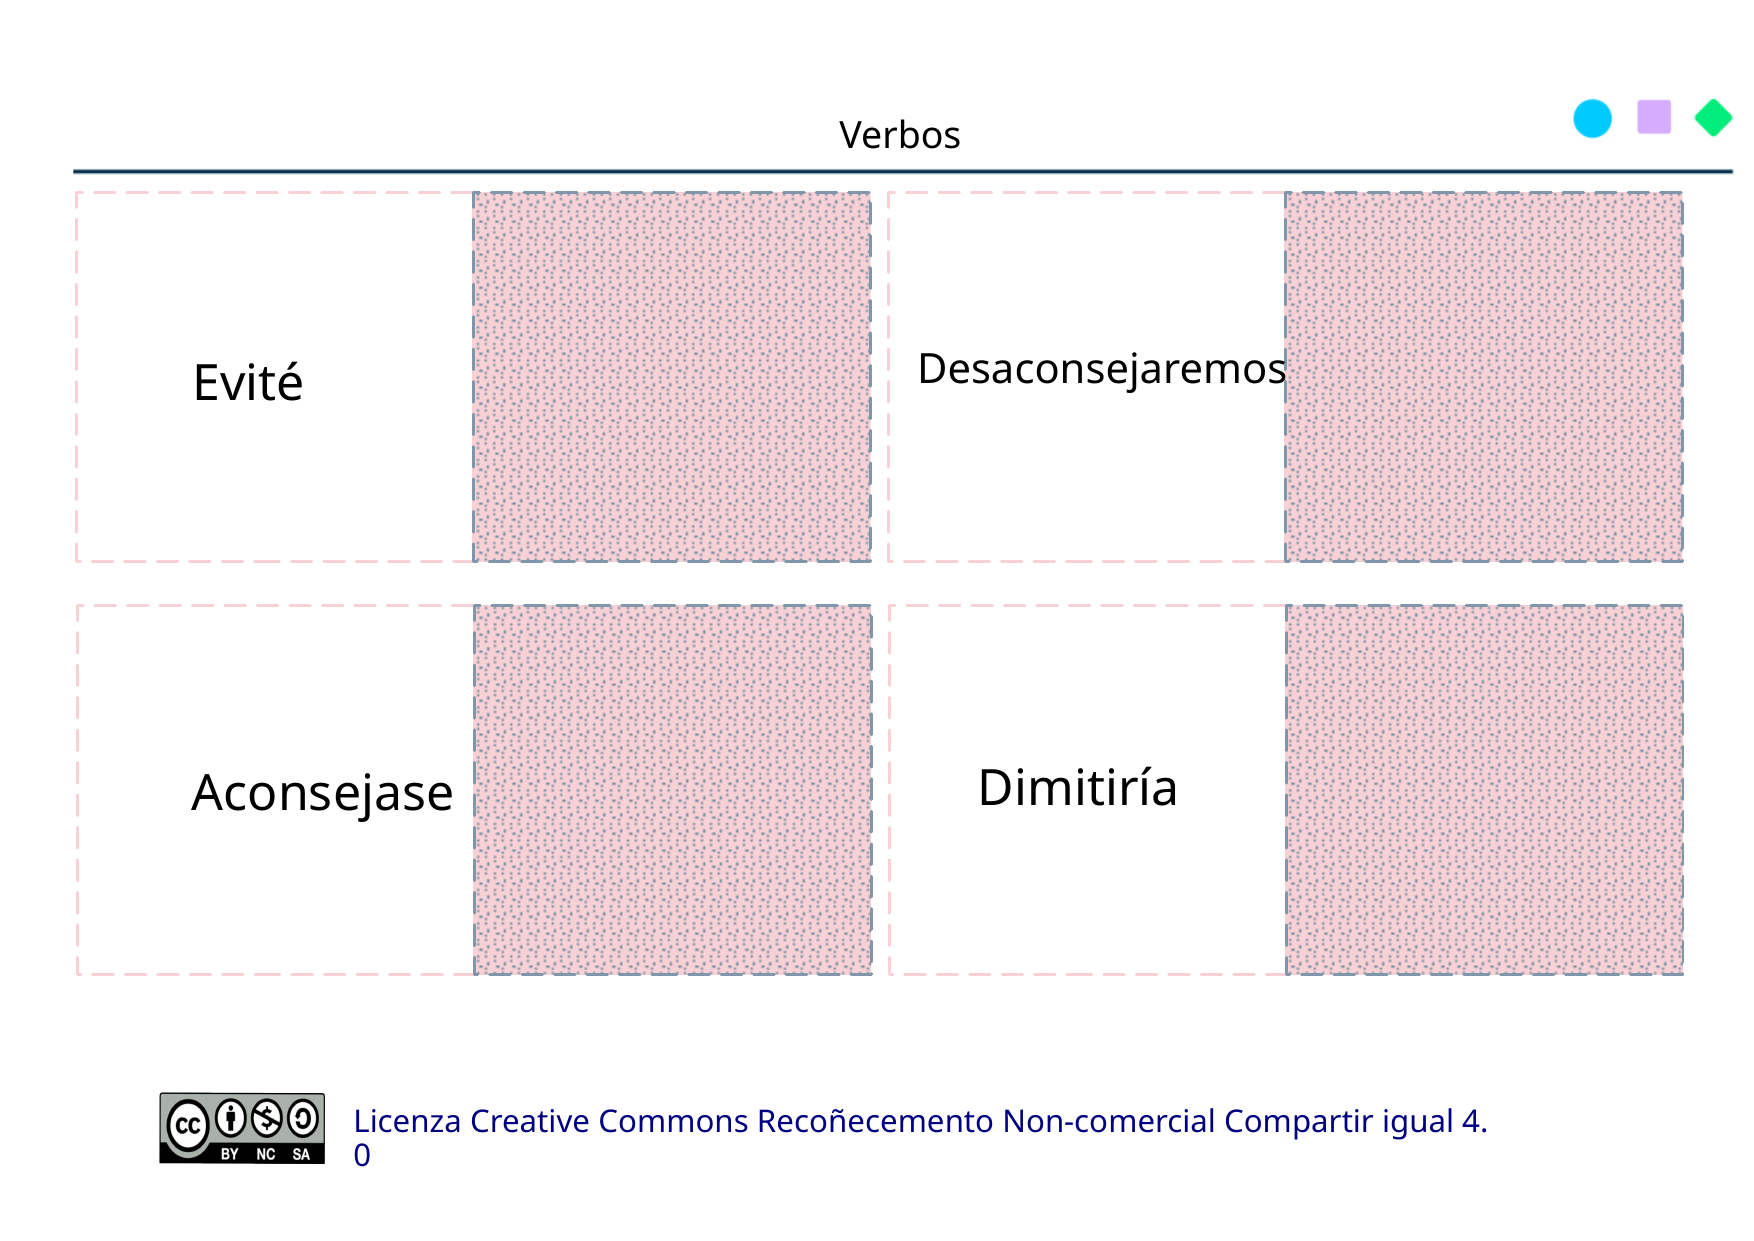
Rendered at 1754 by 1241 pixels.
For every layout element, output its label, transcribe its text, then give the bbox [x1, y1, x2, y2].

text_box [473, 192, 871, 562]
text_box [1285, 192, 1683, 562]
text_box Desaconsejaremos [902, 331, 1280, 414]
text_box Licenza Creative Commons Recoñecemento Non-comercial Compartir igual 4.0 [338, 1072, 1506, 1170]
text_box [1286, 605, 1684, 975]
text_box Aconsejase [177, 750, 459, 841]
text_box Evité [177, 339, 332, 422]
picture [59, 70, 1743, 197]
picture [159, 1092, 325, 1164]
text_box [474, 605, 872, 975]
text_box Dimitiría [963, 744, 1227, 827]
